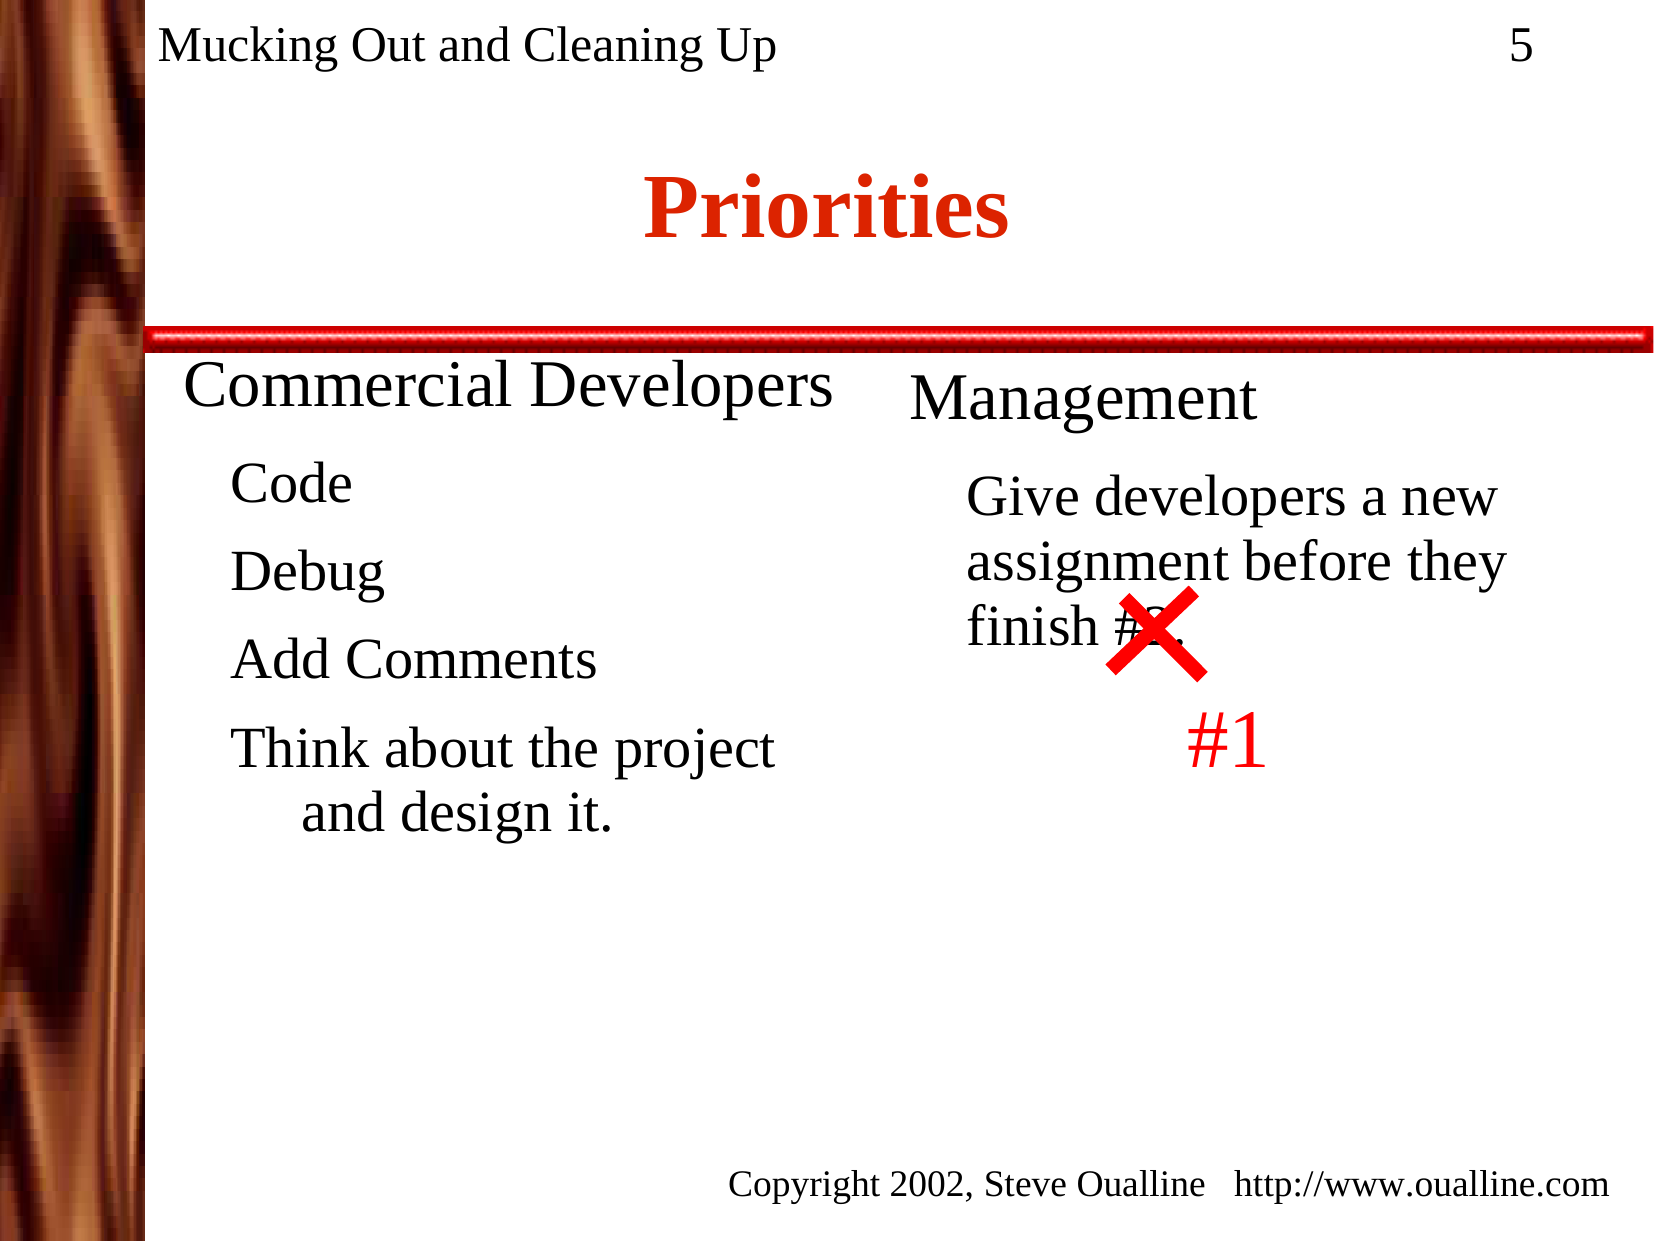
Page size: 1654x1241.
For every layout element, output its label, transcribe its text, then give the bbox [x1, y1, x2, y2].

text_box #1 [1187, 693, 1272, 787]
title Priorities [121, 102, 1534, 310]
list Management Give developers a new assignment before they finish #2. [898, 360, 1588, 1142]
list Commercial Developers Code Debug Add Comments Think about the project and design it. [171, 346, 861, 1129]
picture [0, 0, 1654, 1241]
